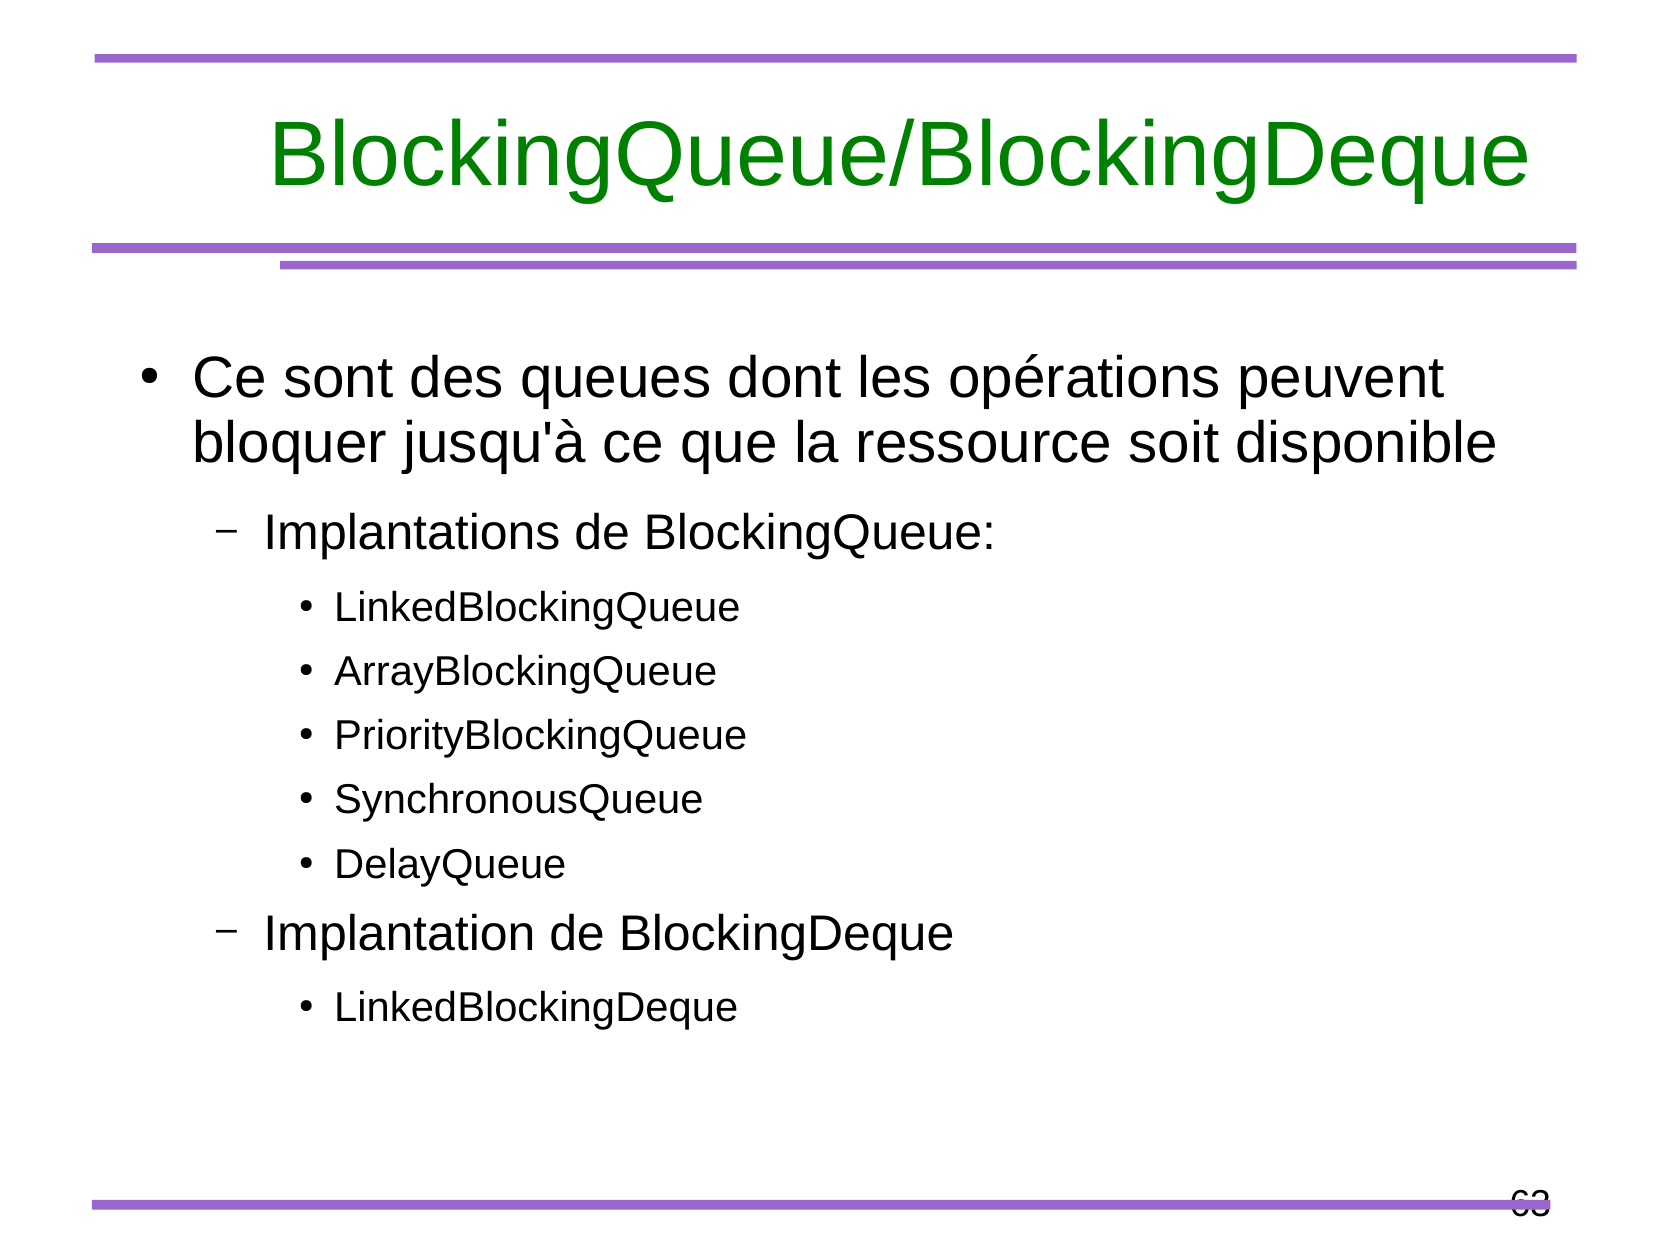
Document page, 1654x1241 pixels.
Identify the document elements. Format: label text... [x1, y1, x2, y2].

title BlockingQueue/BlockingDeque [121, 49, 1534, 257]
list Ce sont des queues dont les opérations peuvent bloquer jusqu'à ce que la ressource soit disponible Implantations de BlockingQueue: LinkedBlockingQueue ArrayBlockingQueue PriorityBlockingQueue SynchronousQueue DelayQueue Implantation de BlockingDeque LinkedBlockingDeque [121, 344, 1534, 1134]
